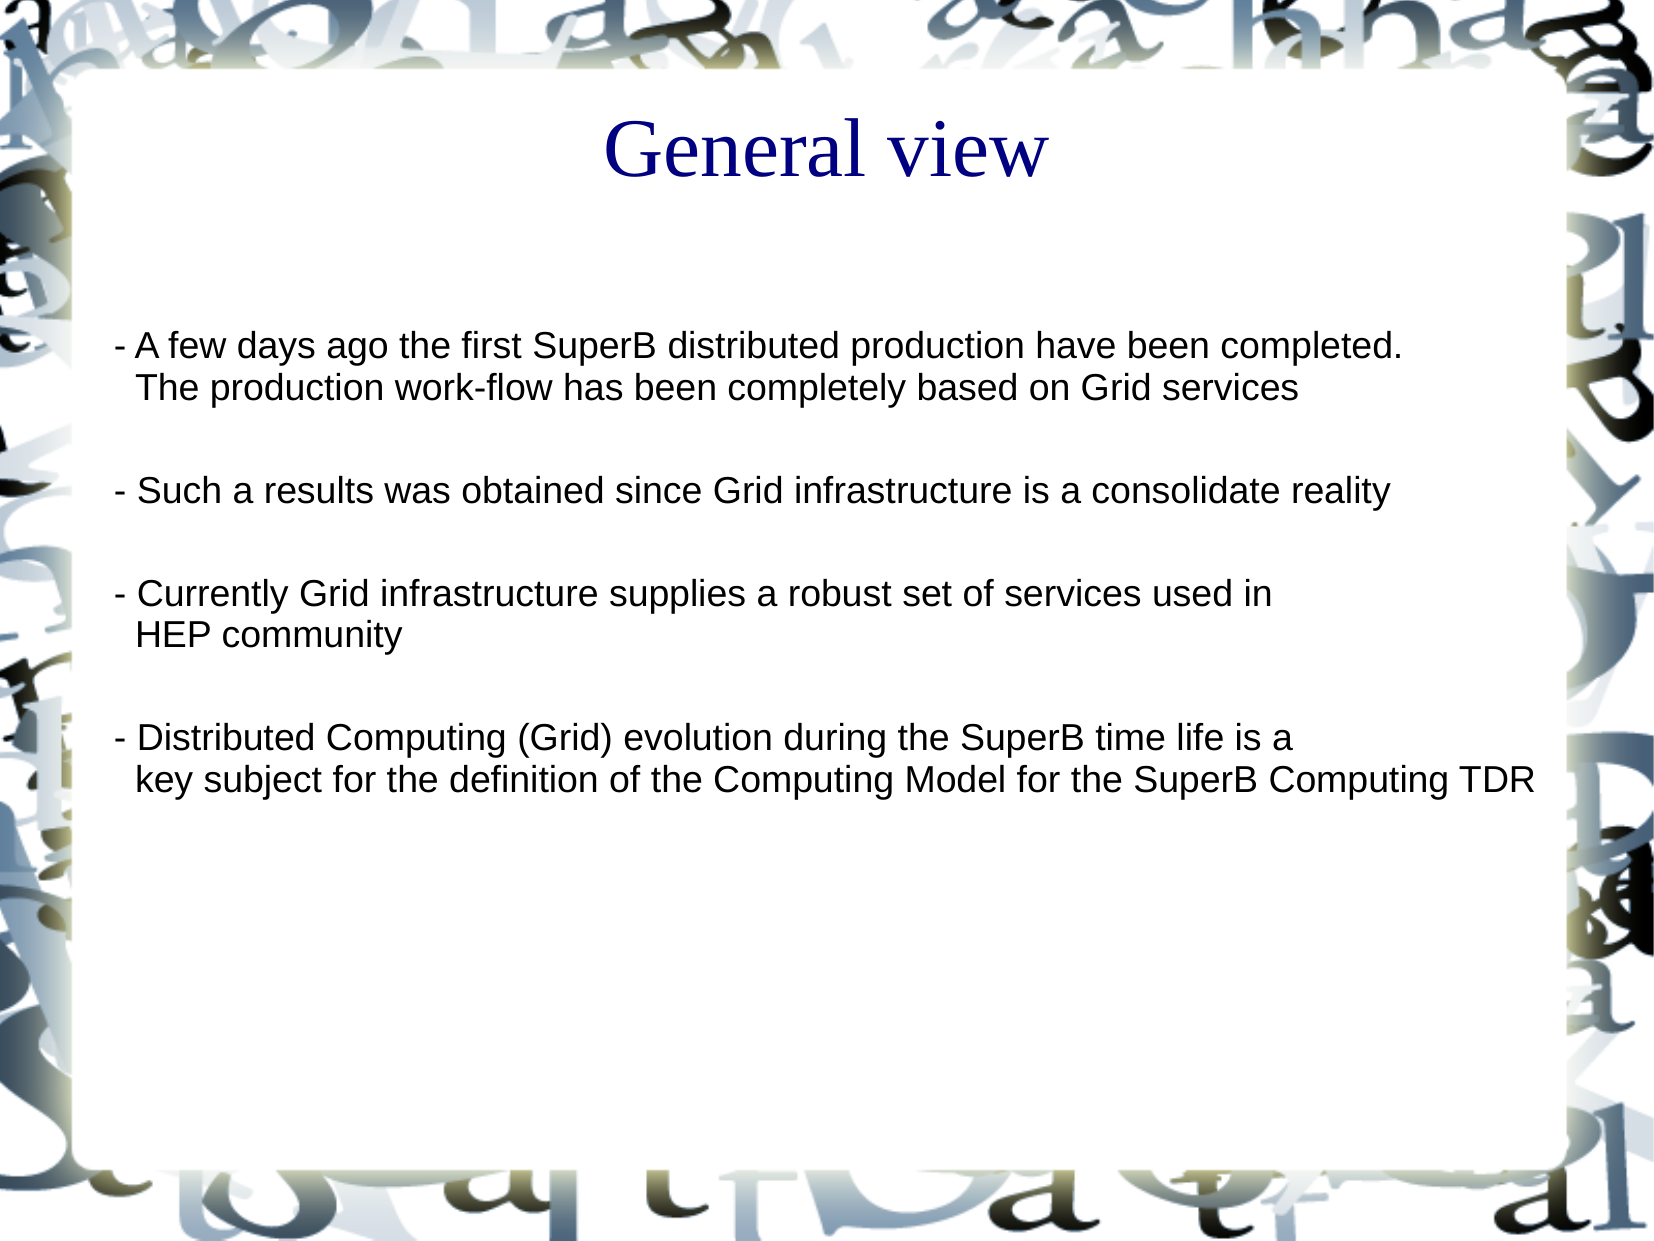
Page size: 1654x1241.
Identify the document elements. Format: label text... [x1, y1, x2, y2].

text_box - A few days ago the first SuperB distributed production have been completed. The production work-flow has been completely based on Grid services - Such a results was obtained since Grid infrastructure is a consolidate reality - Currently Grid infrastructure supplies a robust set of services used in HEP community - Distributed Computing (Grid) evolution during the SuperB time life is a key subject for the definition of the Computing Model for the SuperB Computing TDR [99, 317, 1571, 1018]
picture [0, 0, 1654, 1241]
text_box General view [589, 94, 1065, 202]
